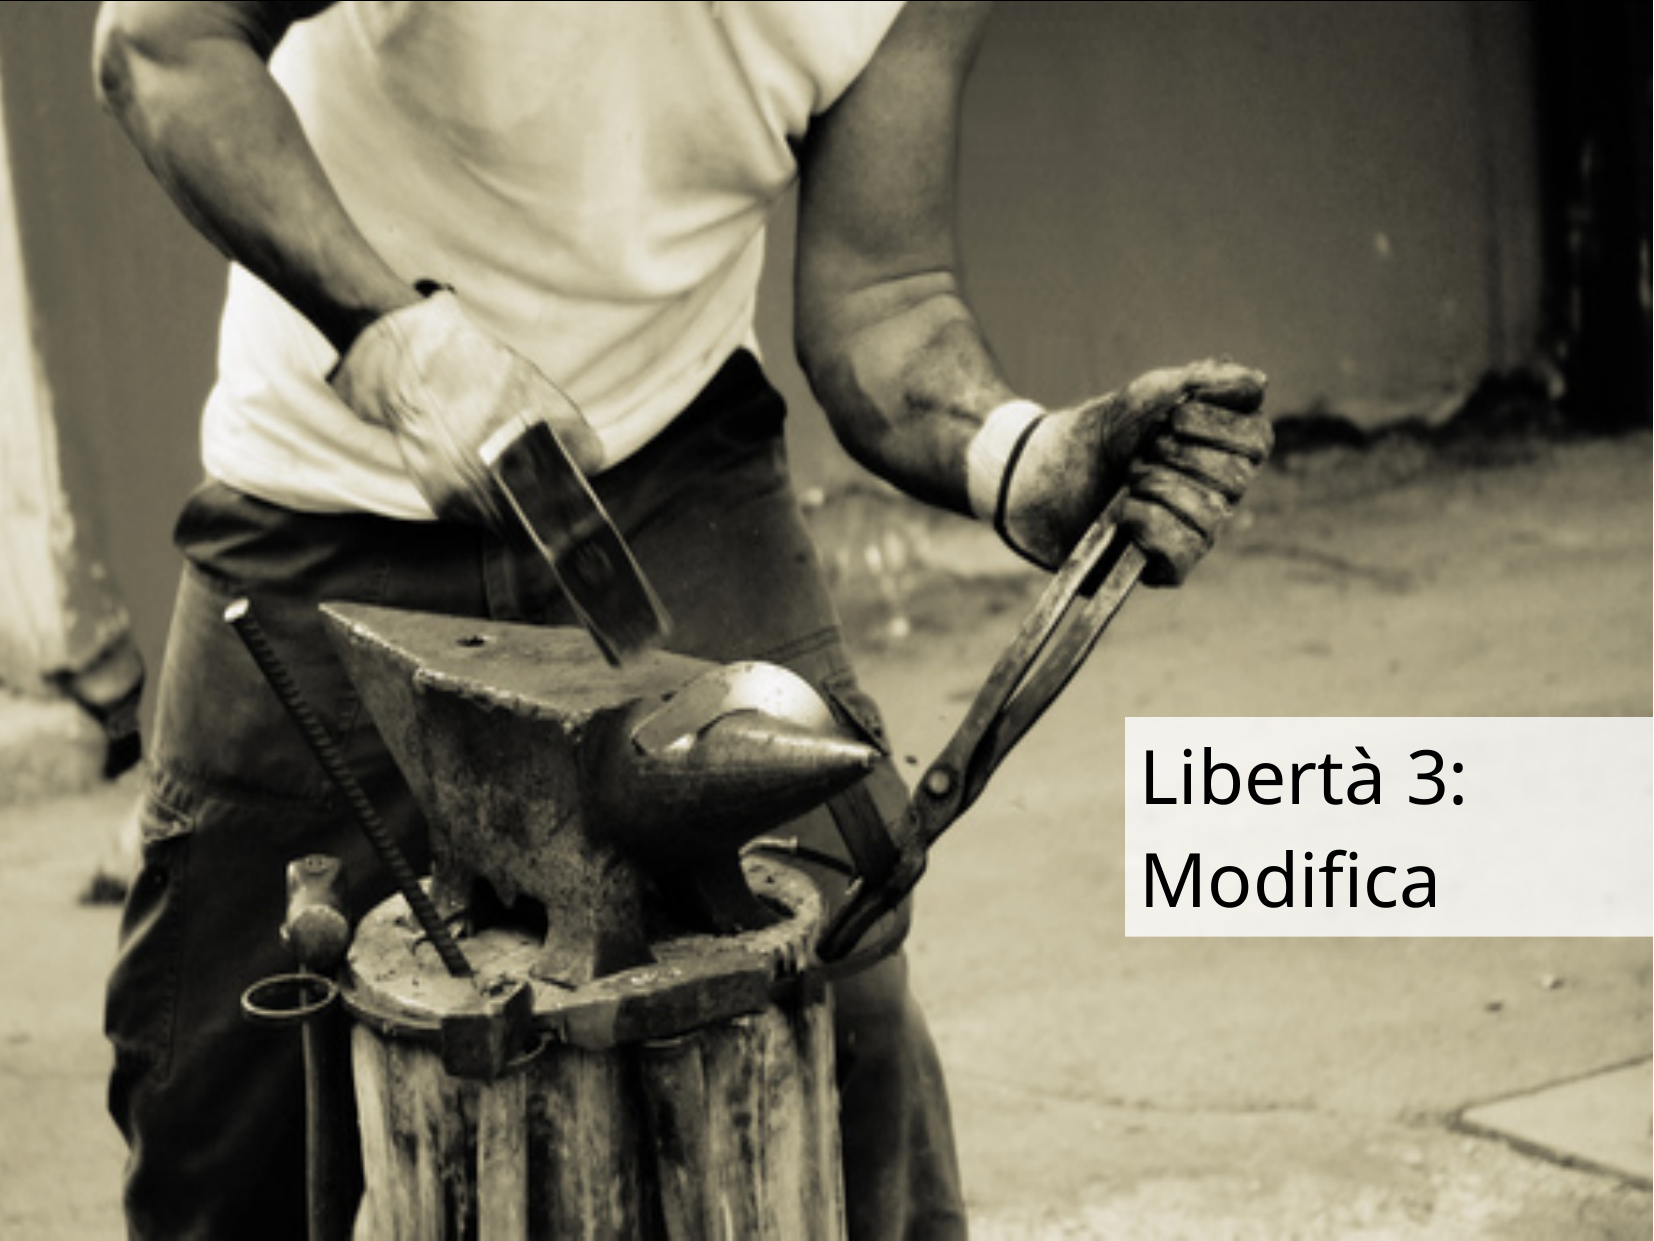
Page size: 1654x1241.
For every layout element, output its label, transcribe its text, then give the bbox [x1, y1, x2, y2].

text_box Libertà 3: Modifica [1125, 717, 1653, 723]
picture [0, 1, 1653, 1241]
